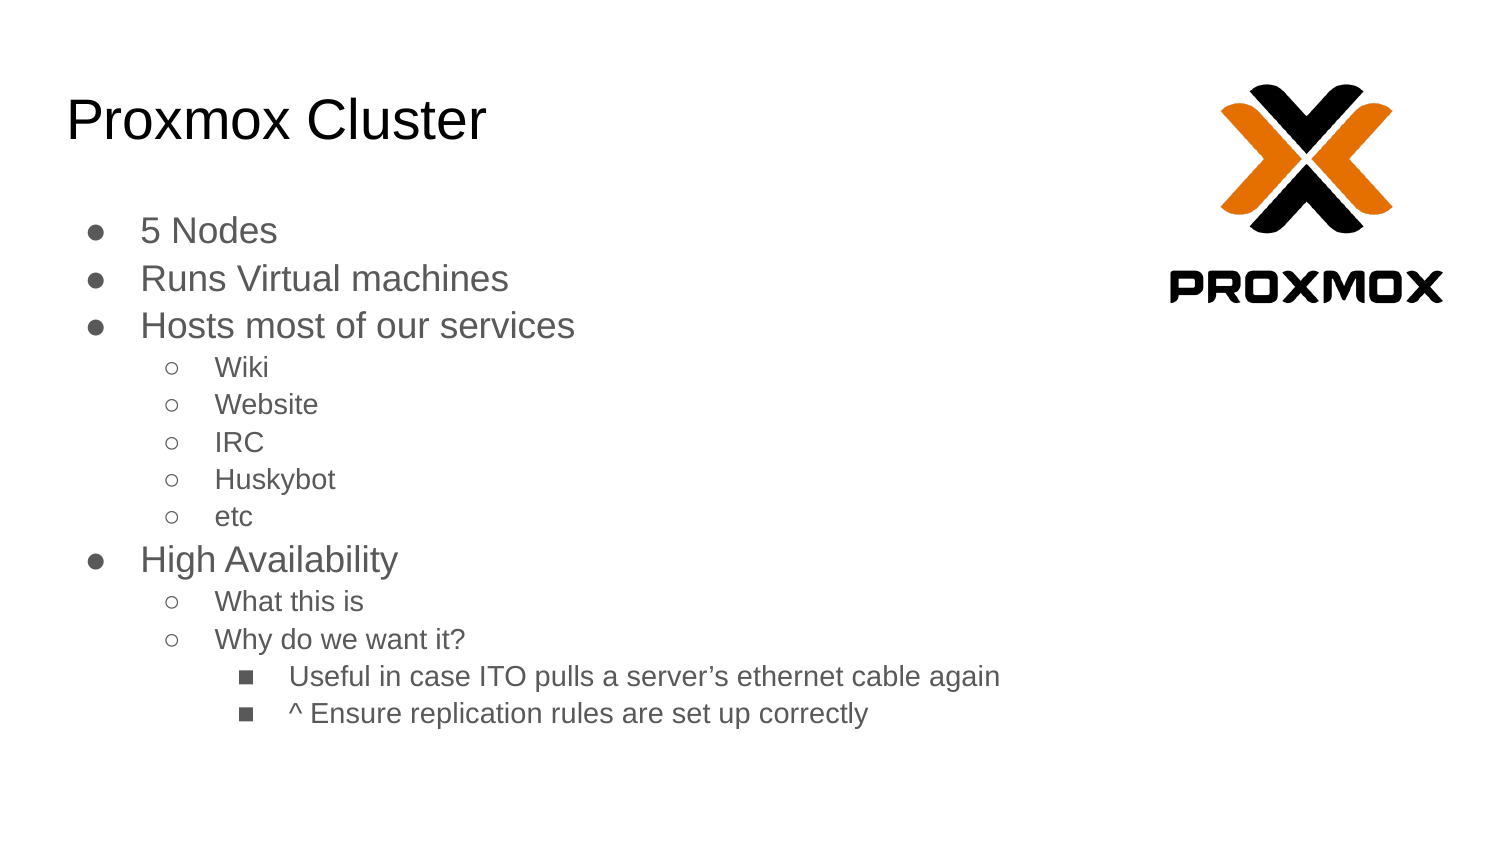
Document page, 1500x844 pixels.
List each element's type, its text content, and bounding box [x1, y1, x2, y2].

list 5 Nodes Runs Virtual machines Hosts most of our services Wiki Website IRC Huskybot etc High Availability What this is Why do we want it? Useful in case ITO pulls a server’s ethernet cable again ^ Ensure replication rules are set up correctly [51, 189, 1449, 750]
picture [1125, 12, 1488, 375]
title Proxmox Cluster [51, 72, 1125, 167]
